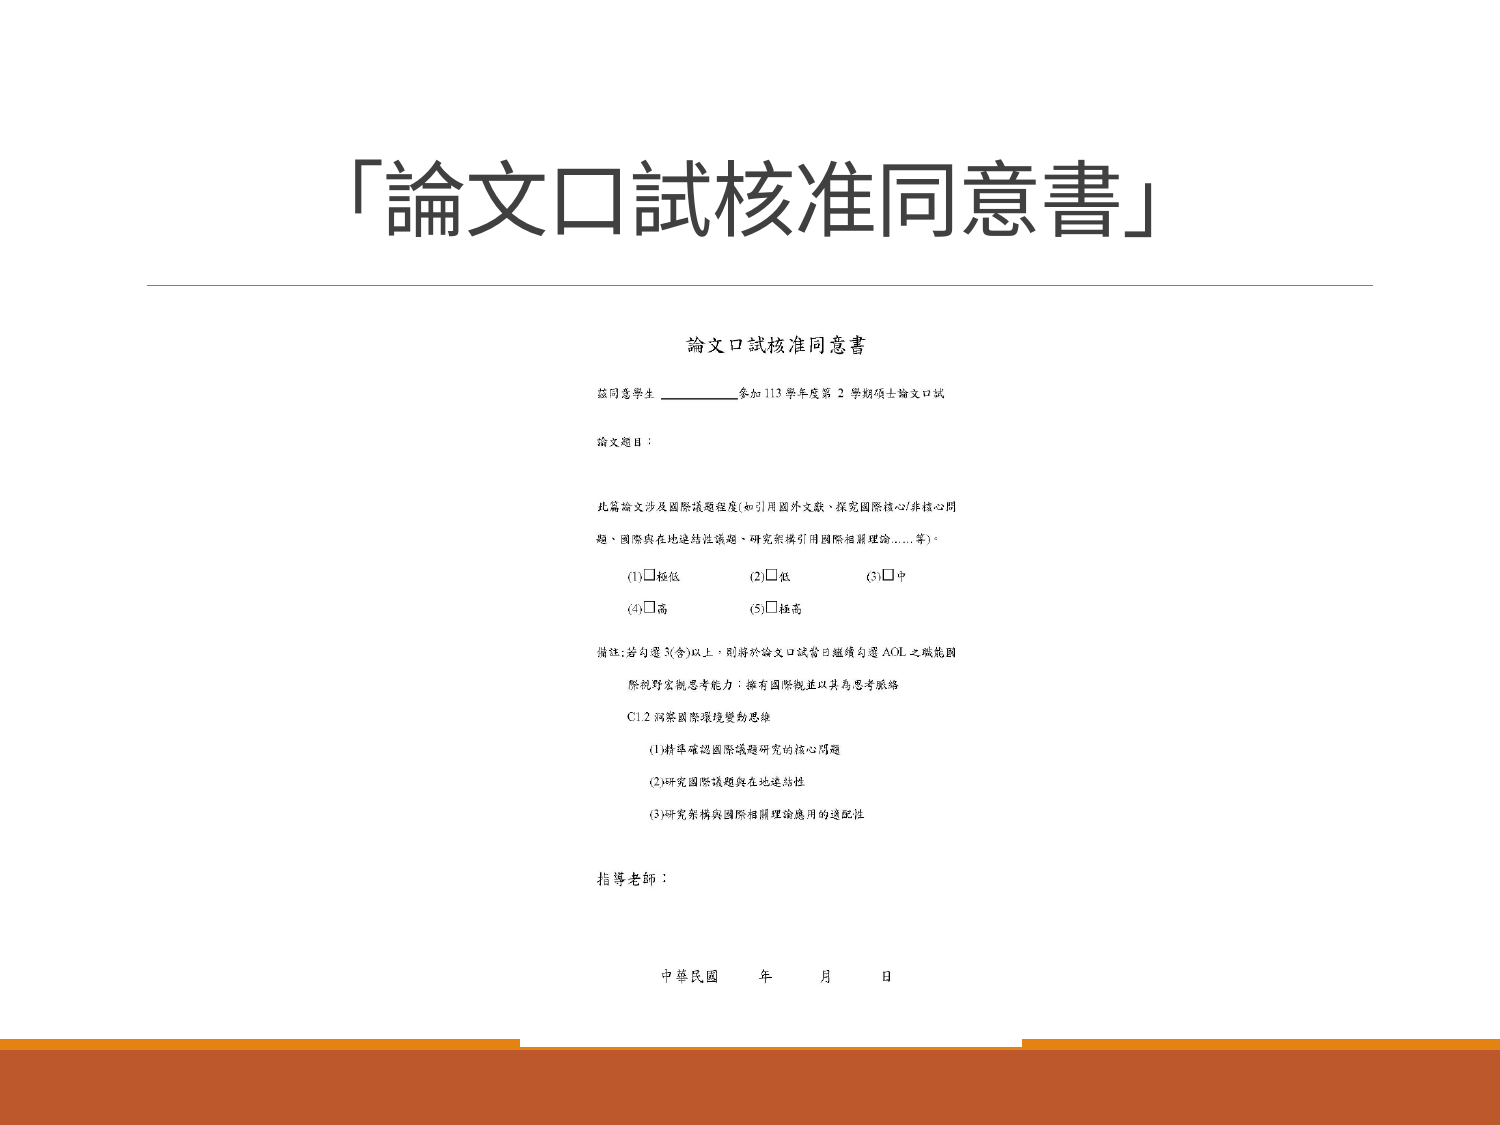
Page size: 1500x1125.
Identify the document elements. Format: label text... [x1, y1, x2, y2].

title 「論文口試核准同意書」 [135, 90, 1373, 256]
picture [520, 290, 1022, 1047]
